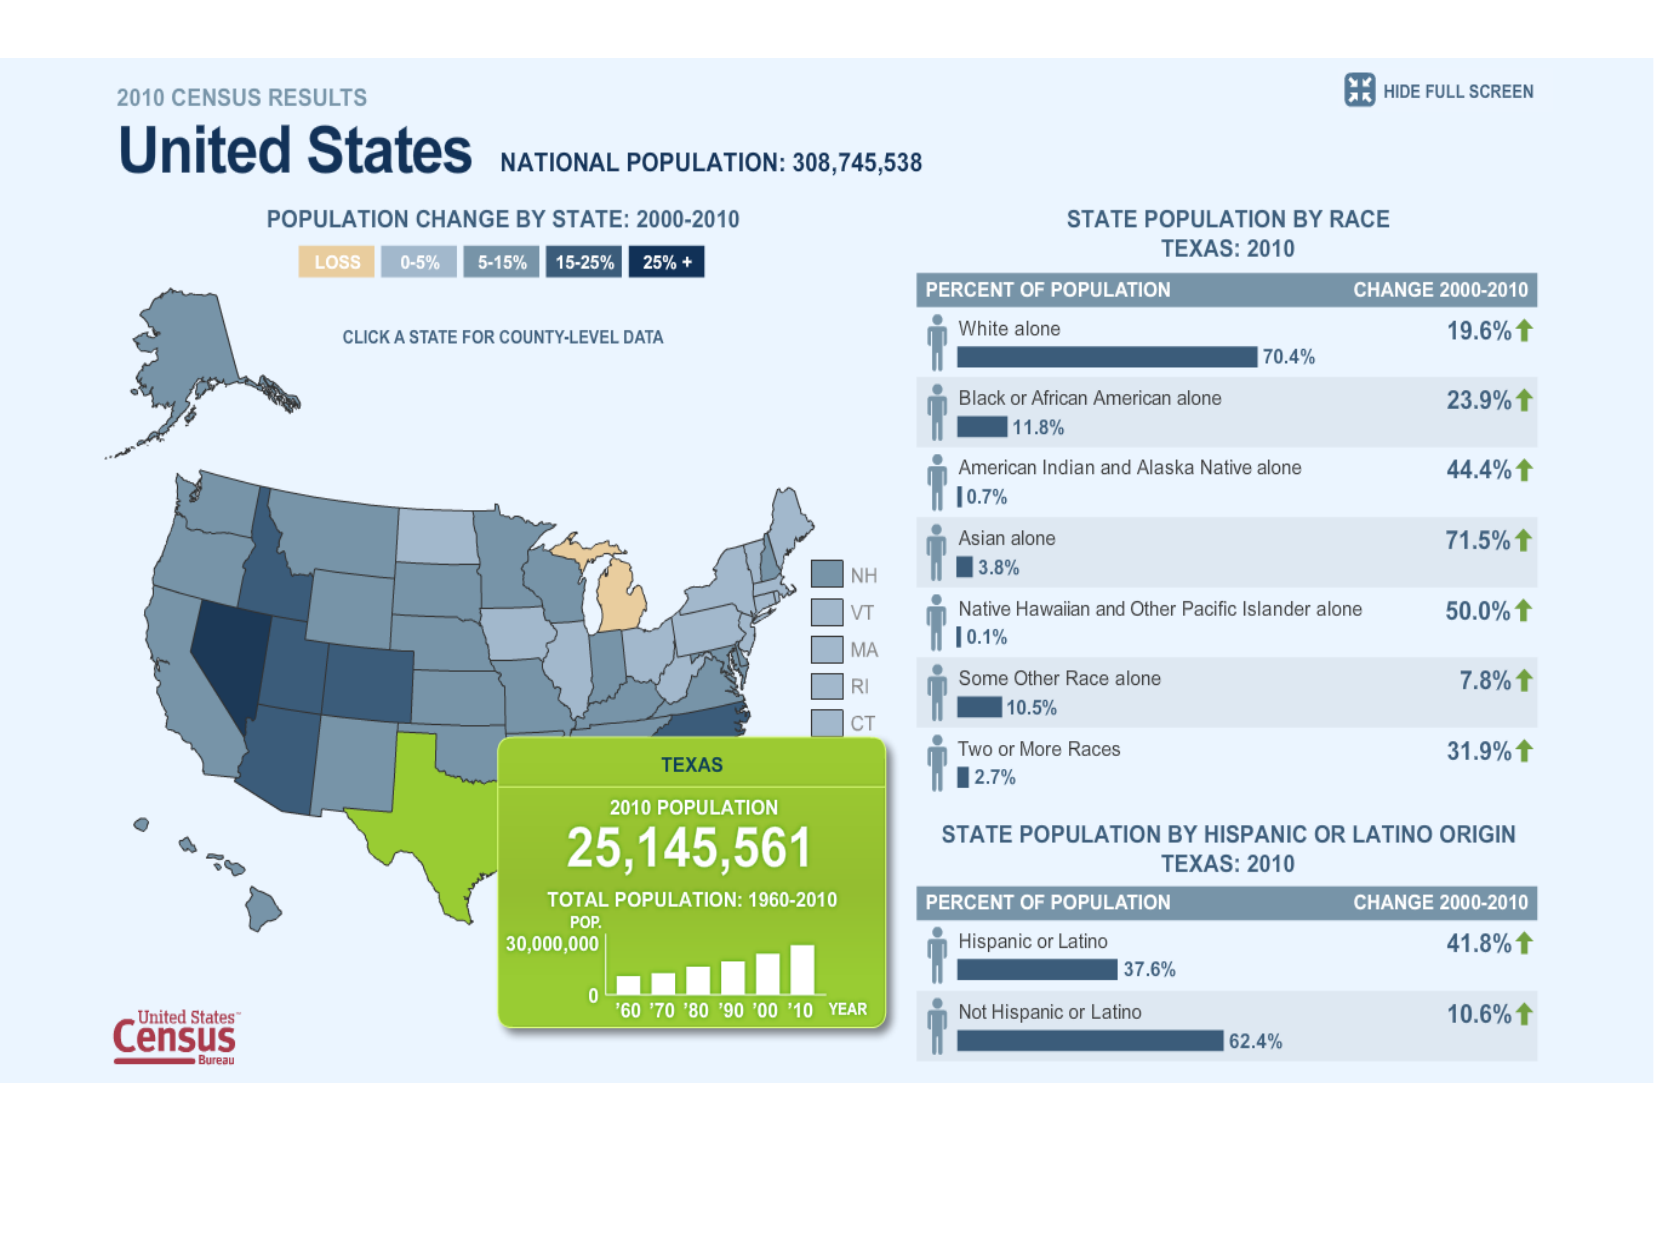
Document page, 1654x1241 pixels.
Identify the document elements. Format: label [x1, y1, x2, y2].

picture [0, 58, 1654, 1083]
